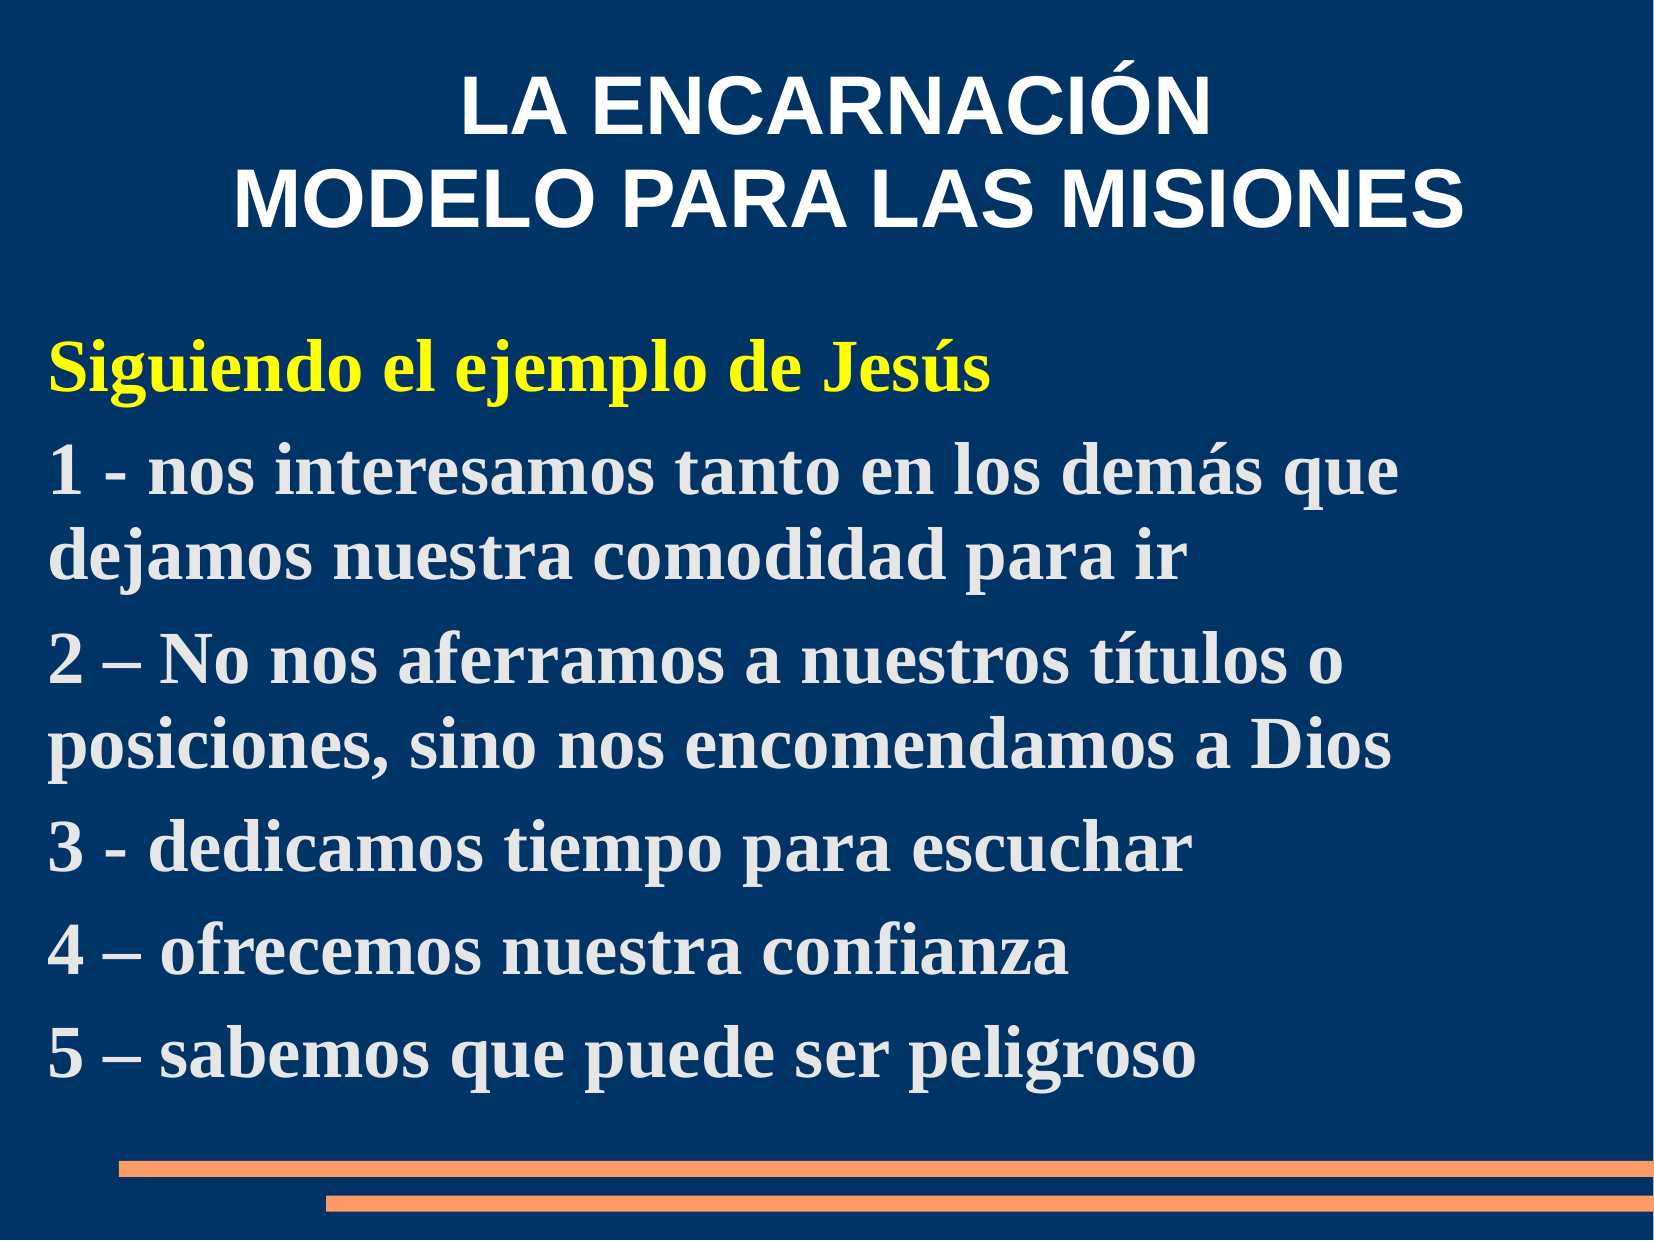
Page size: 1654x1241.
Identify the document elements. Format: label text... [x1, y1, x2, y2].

title LA ENCARNACIÓN MODELO PARA LAS MISIONES [121, 46, 1534, 254]
list Siguiendo el ejemplo de Jesús 1 - nos interesamos tanto en los demás que dejamos nuestra comodidad para ir 2 – No nos aferramos a nuestros títulos o posiciones, sino nos encomendamos a Dios 3 - dedicamos tiempo para escuchar 4 – ofrecemos nuestra confianza 5 – sabemos que puede ser peligroso [47, 318, 1607, 1231]
